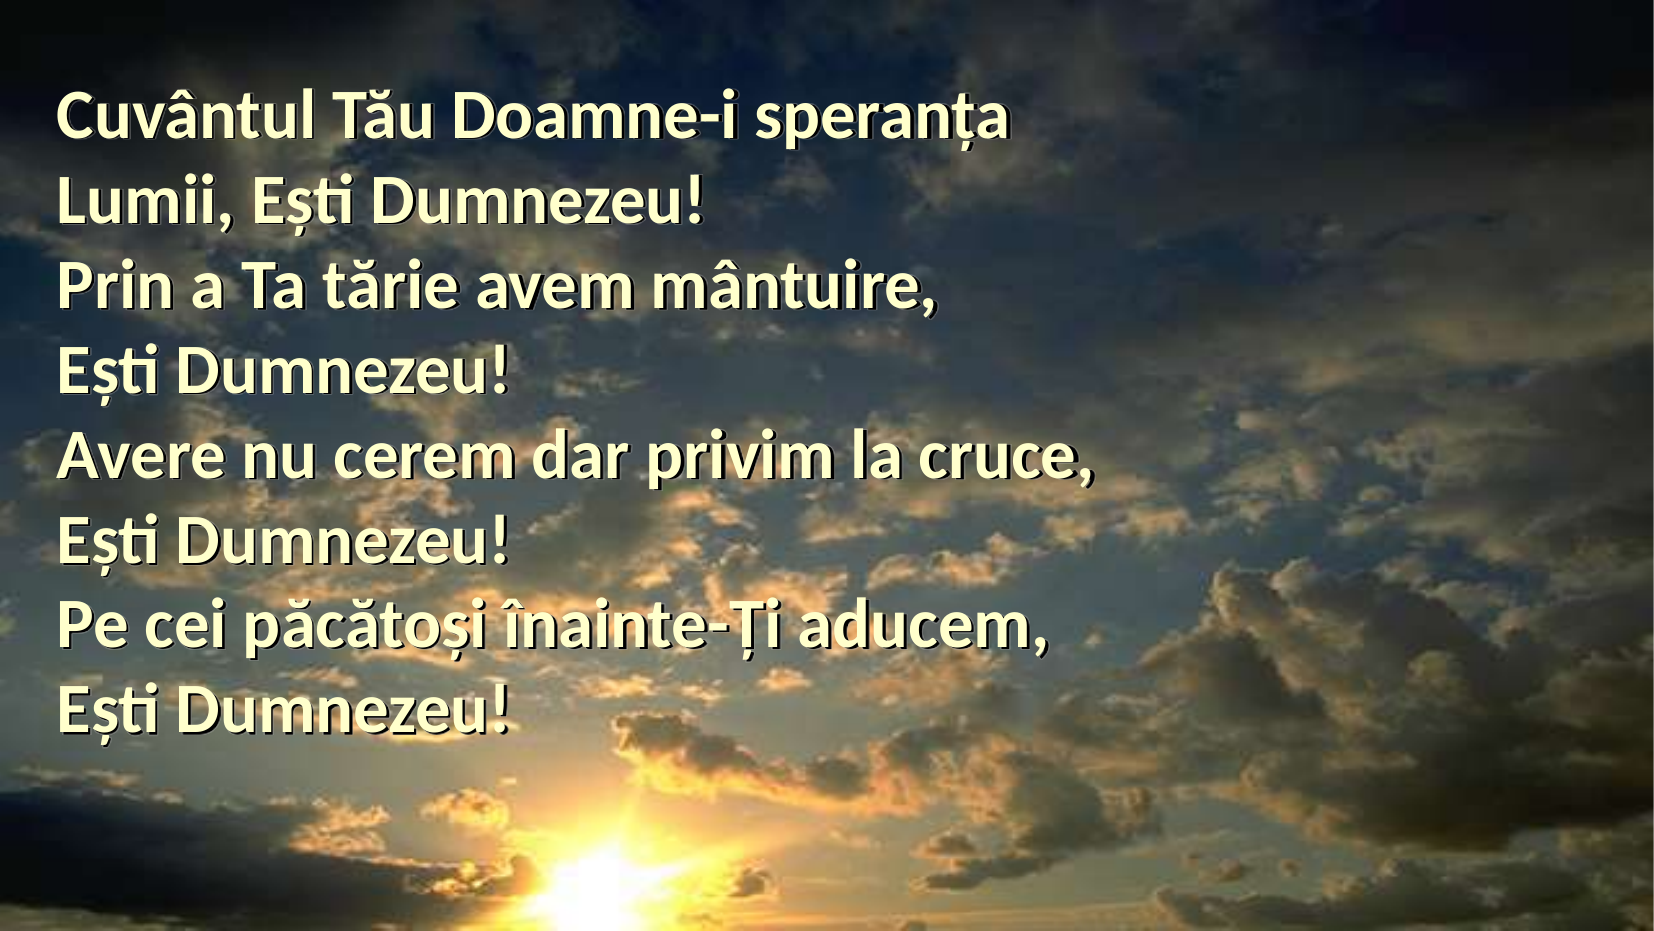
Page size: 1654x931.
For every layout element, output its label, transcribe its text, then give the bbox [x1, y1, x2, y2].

text_box Cuvântul Tău Doamne-i speranţa Lumii, Eşti Dumnezeu! Prin a Ta tărie avem mântuire, Eşti Dumnezeu! Avere nu cerem dar privim la cruce, Ești Dumnezeu! Pe cei păcătoși înainte-Ți aducem, Eşti Dumnezeu! [30, 59, 1100, 755]
picture [0, 0, 1654, 931]
